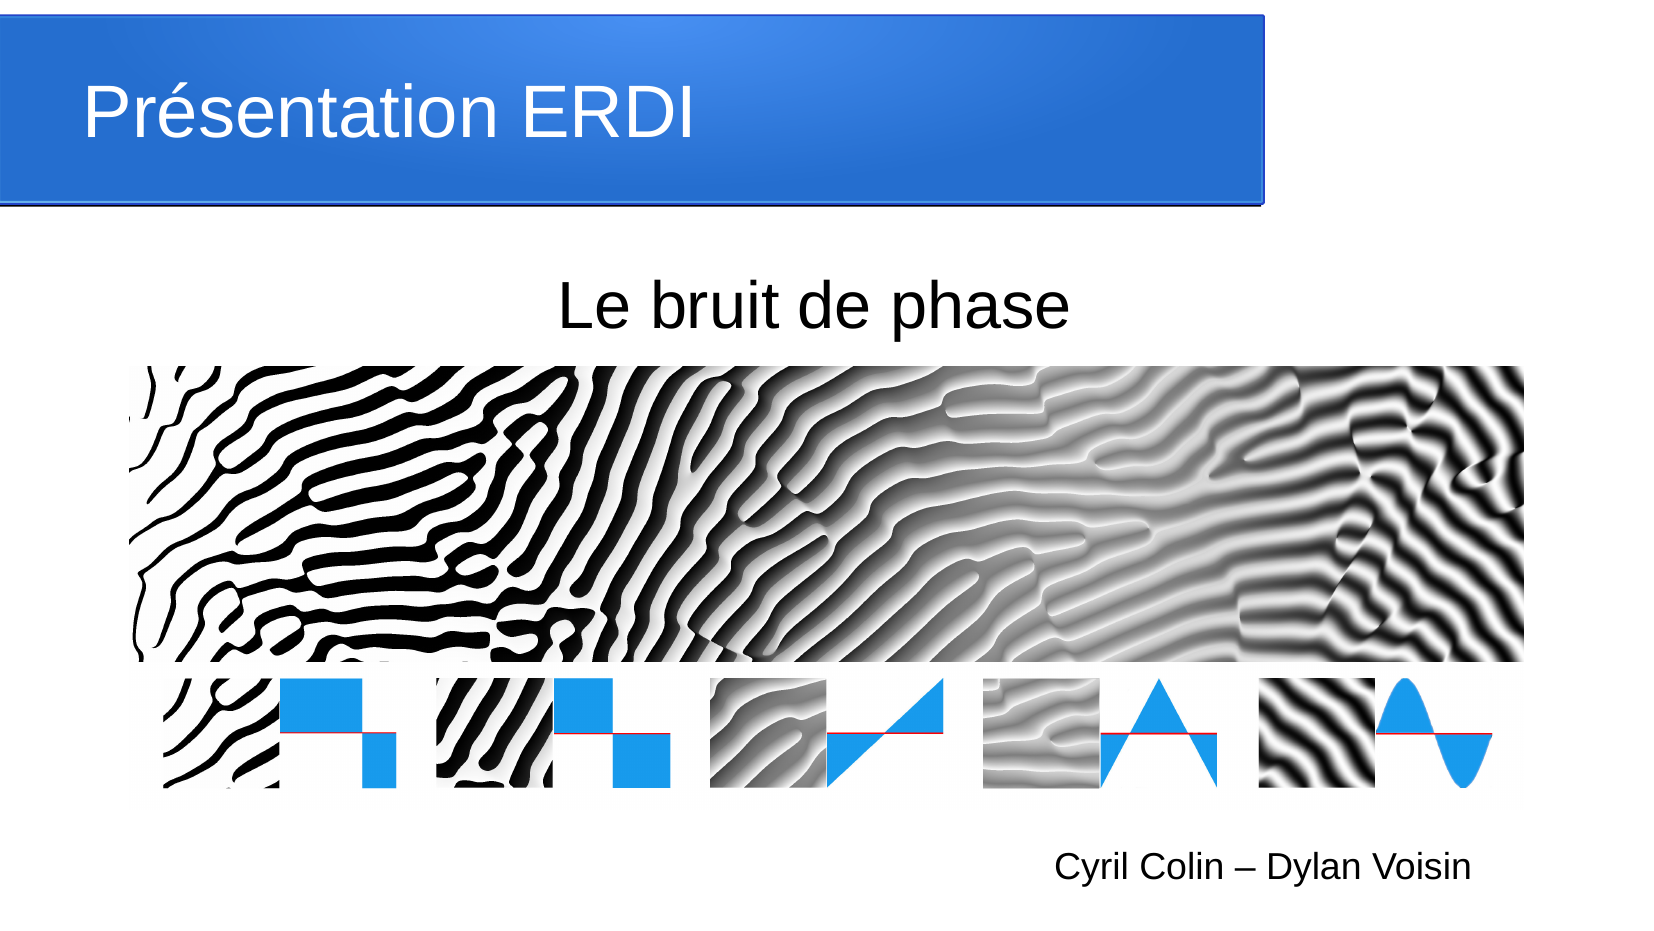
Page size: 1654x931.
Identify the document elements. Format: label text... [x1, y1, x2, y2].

text_box Cyril Colin – Dylan Voisin [1039, 838, 1630, 910]
title Présentation ERDI [82, 35, 1235, 189]
subtitle Le bruit de phase [70, 224, 1560, 386]
picture [129, 366, 1524, 810]
